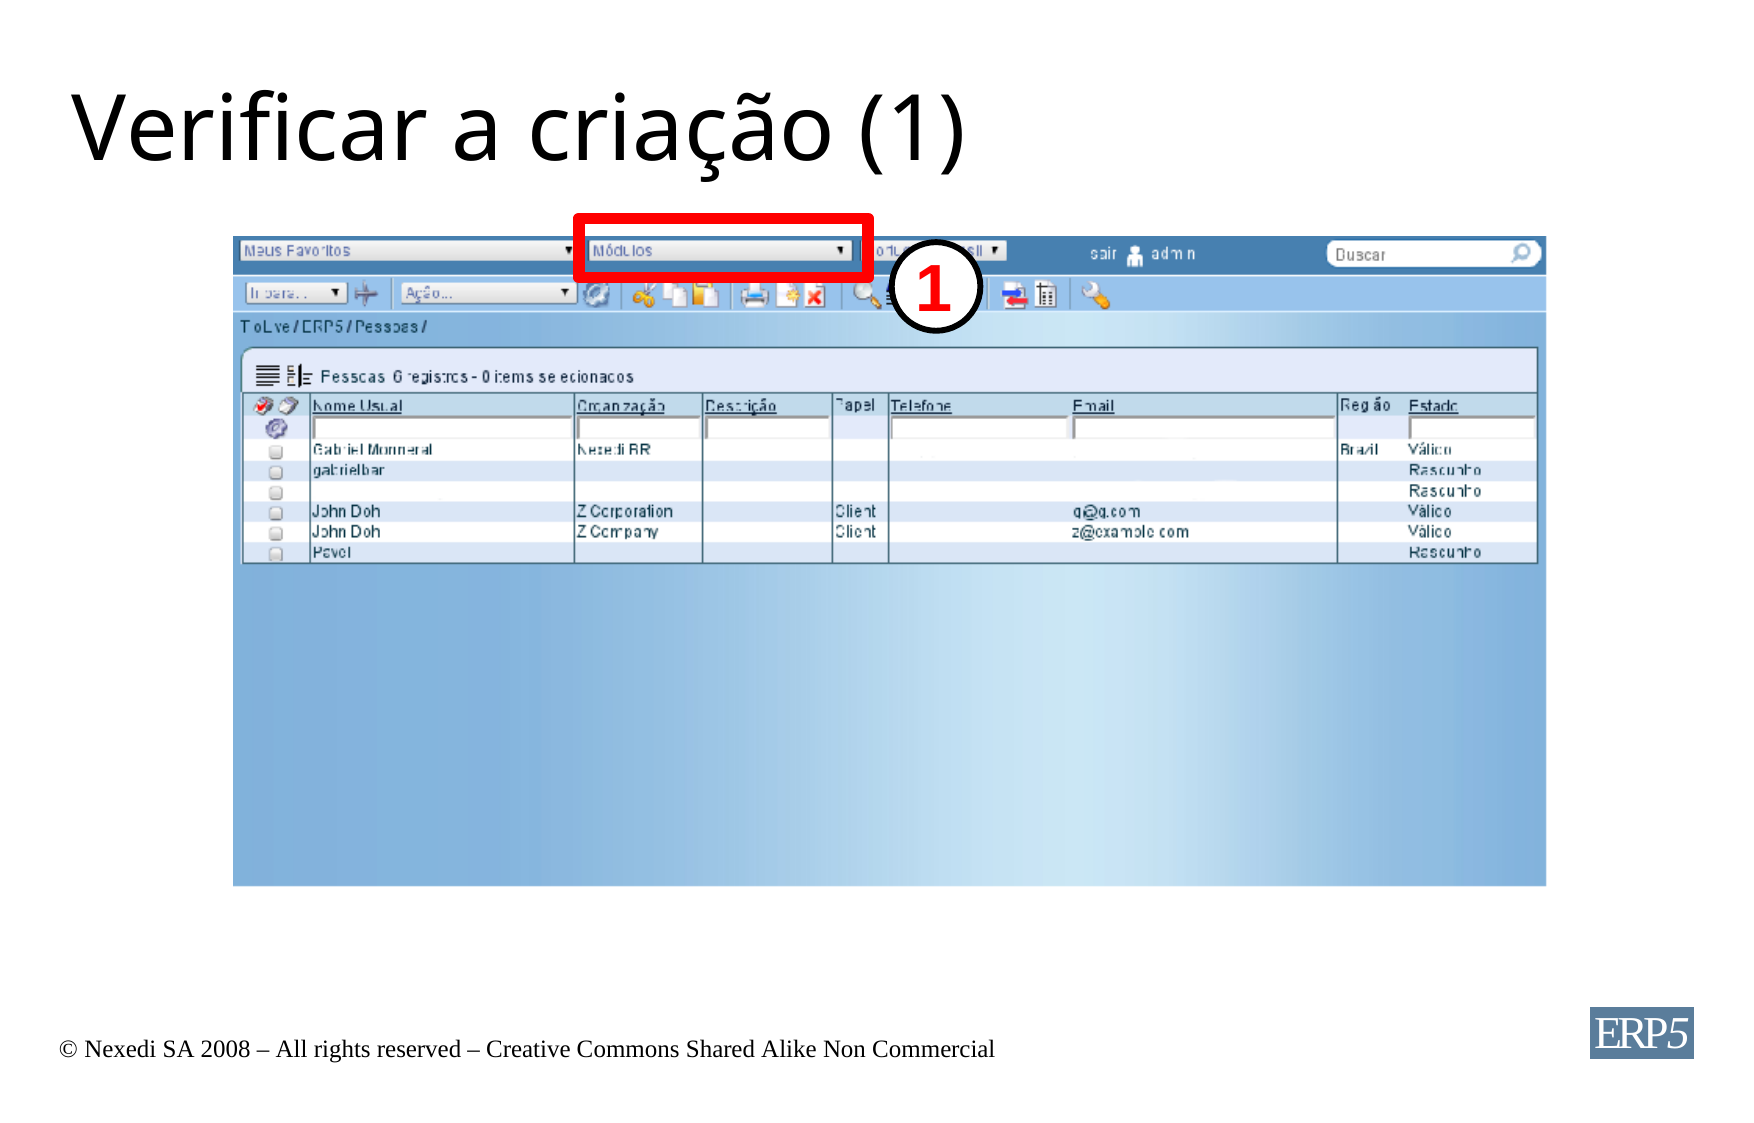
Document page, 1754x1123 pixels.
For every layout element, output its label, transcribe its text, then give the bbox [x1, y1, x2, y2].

text_box [891, 242, 962, 326]
picture [585, 236, 862, 272]
title Verificar a criação (1) [71, 63, 1707, 187]
text_box 1 [915, 250, 1063, 326]
text_box [916, 326, 956, 331]
picture [233, 236, 1548, 888]
